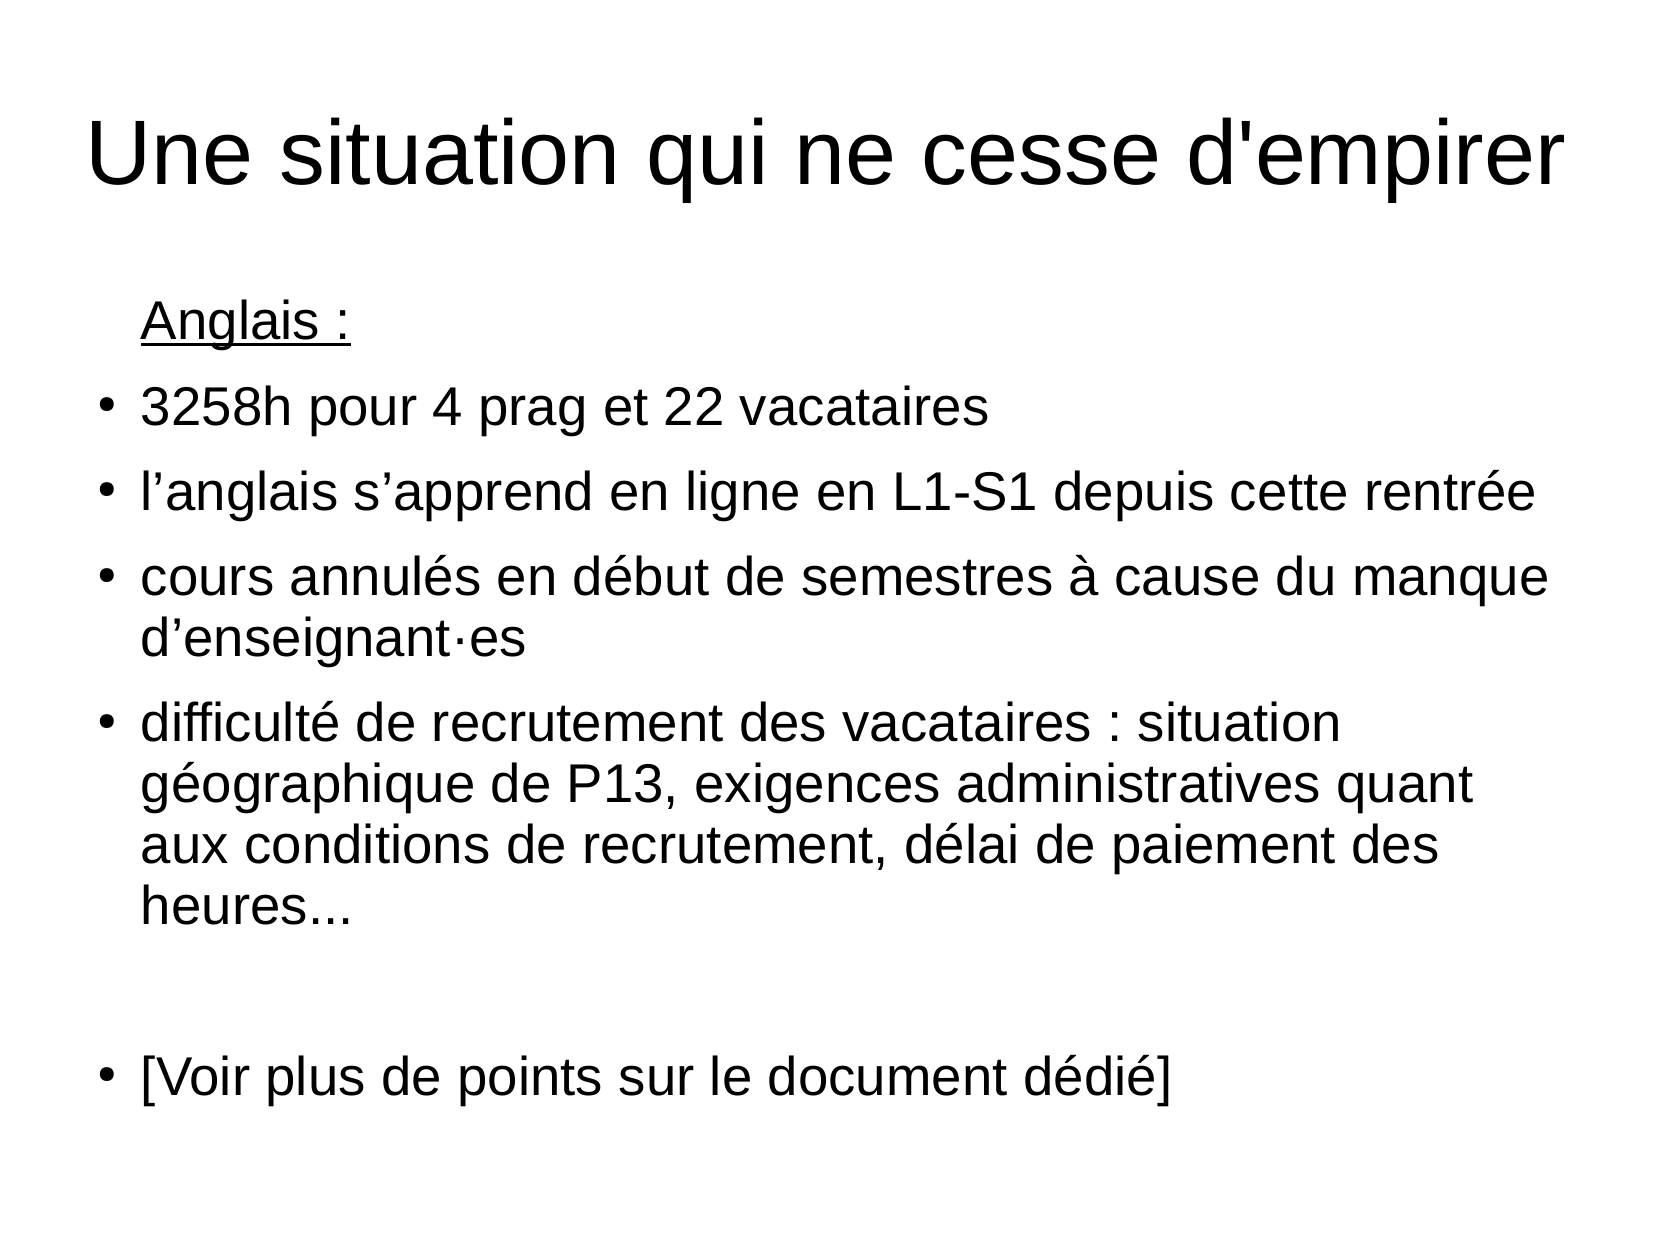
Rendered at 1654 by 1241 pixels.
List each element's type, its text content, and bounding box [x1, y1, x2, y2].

list Anglais : 3258h pour 4 prag et 22 vacataires l’anglais s’apprend en ligne en L1-S1 depuis cette rentrée cours annulés en début de semestres à cause du manque d’enseignant·es difficulté de recrutement des vacataires : situation géographique de P13, exigences administratives quant aux conditions de recrutement, délai de paiement des heures... [Voir plus de points sur le document dédié] [82, 290, 1571, 1158]
title Une situation qui ne cesse d'empirer [82, 49, 1571, 257]
